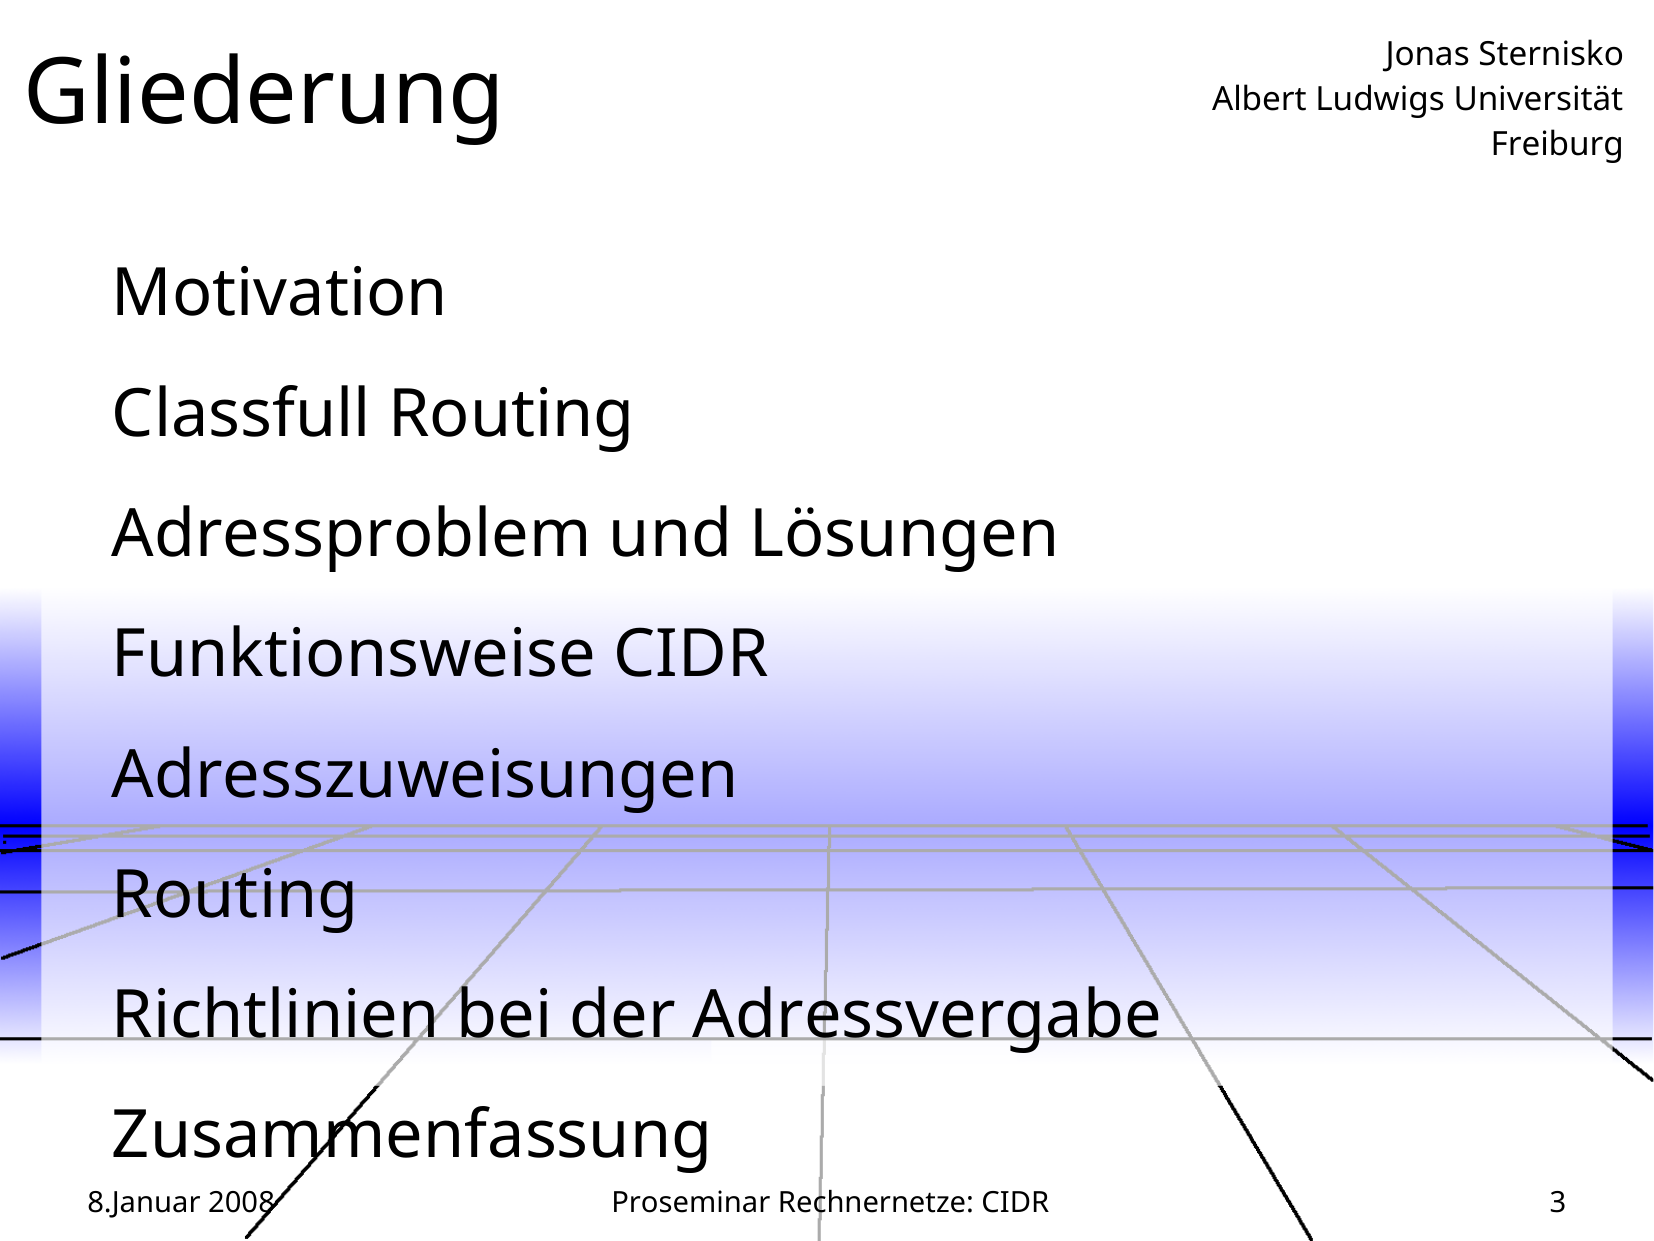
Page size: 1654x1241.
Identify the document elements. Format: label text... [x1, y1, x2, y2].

title Gliederung [23, 31, 1093, 146]
list Motivation Classfull Routing Adressproblem und Lösungen Funktionsweise CIDR Adresszuweisungen Routing Richtlinien bei der Adressvergabe Zusammenfassung [76, 185, 1565, 1137]
picture [0, 0, 1654, 1241]
